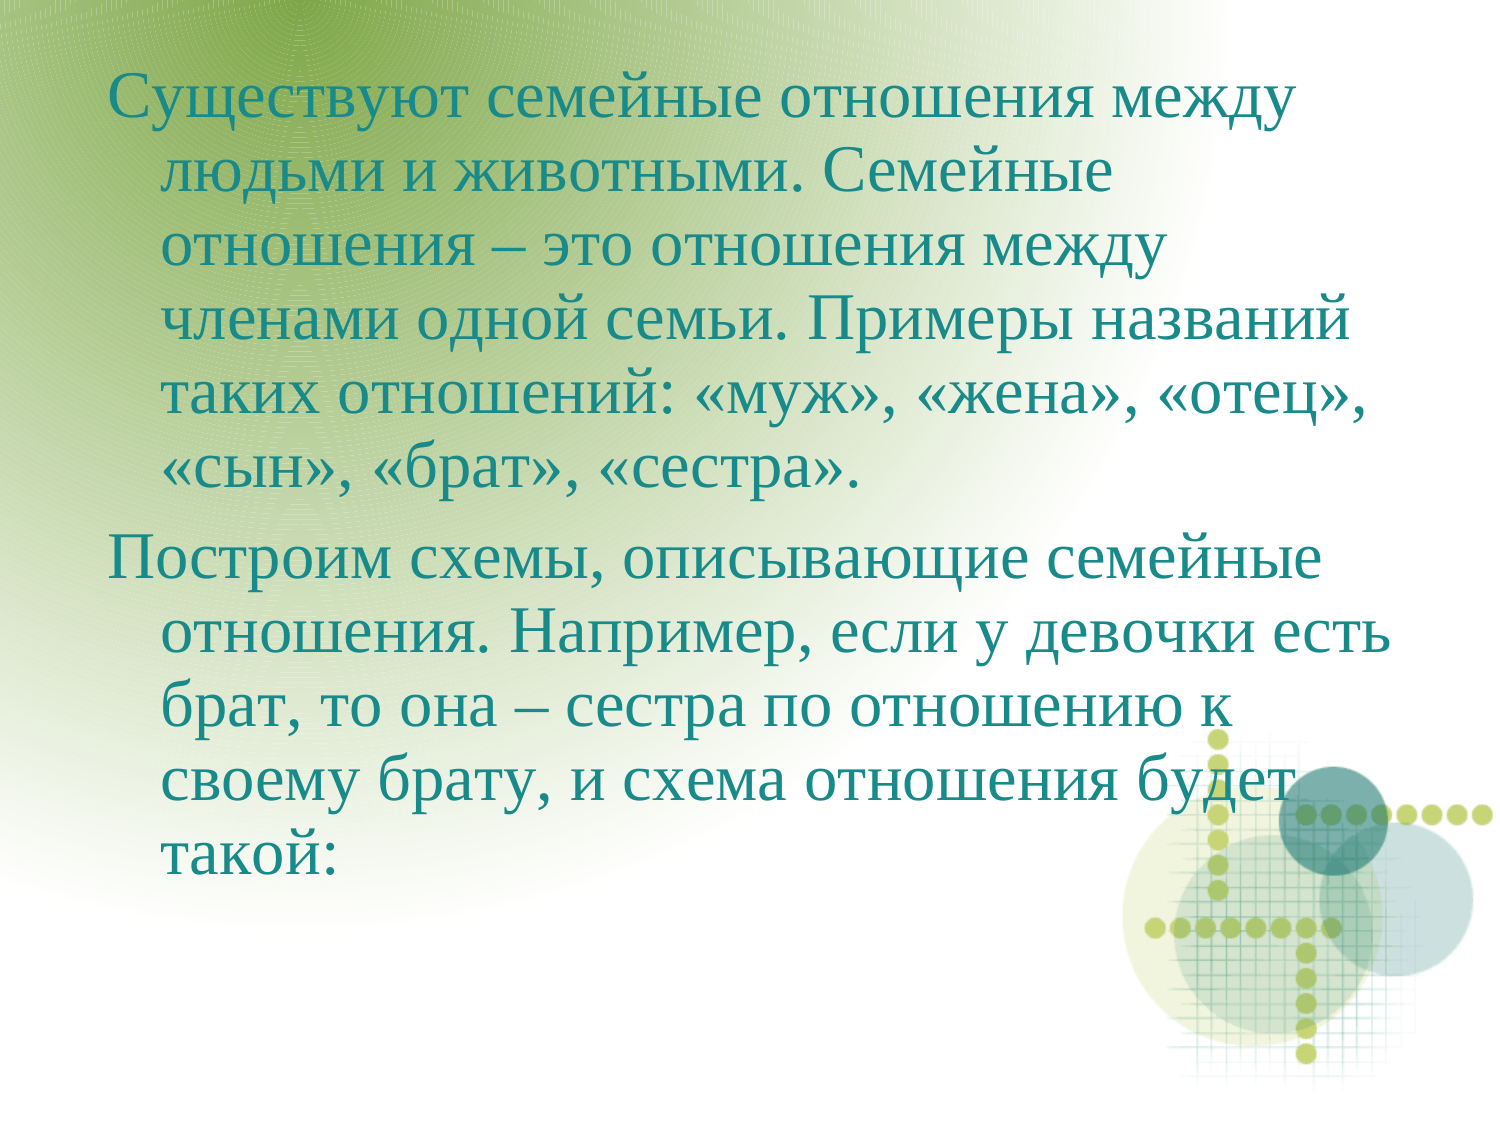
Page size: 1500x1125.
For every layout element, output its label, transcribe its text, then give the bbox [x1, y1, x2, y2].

picture [1110, 718, 1500, 1098]
list Существуют семейные отношения между людьми и животными. Семейные отношения – это отношения между членами одной семьи. Примеры названий таких отношений: «муж», «жена», «отец», «сын», «брат», «сестра». Построим схемы, описывающие семейные отношения. Например, если у девочки есть брат, то она – сестра по отношению к своему брату, и схема отношения будет такой: [75, 50, 1426, 1088]
